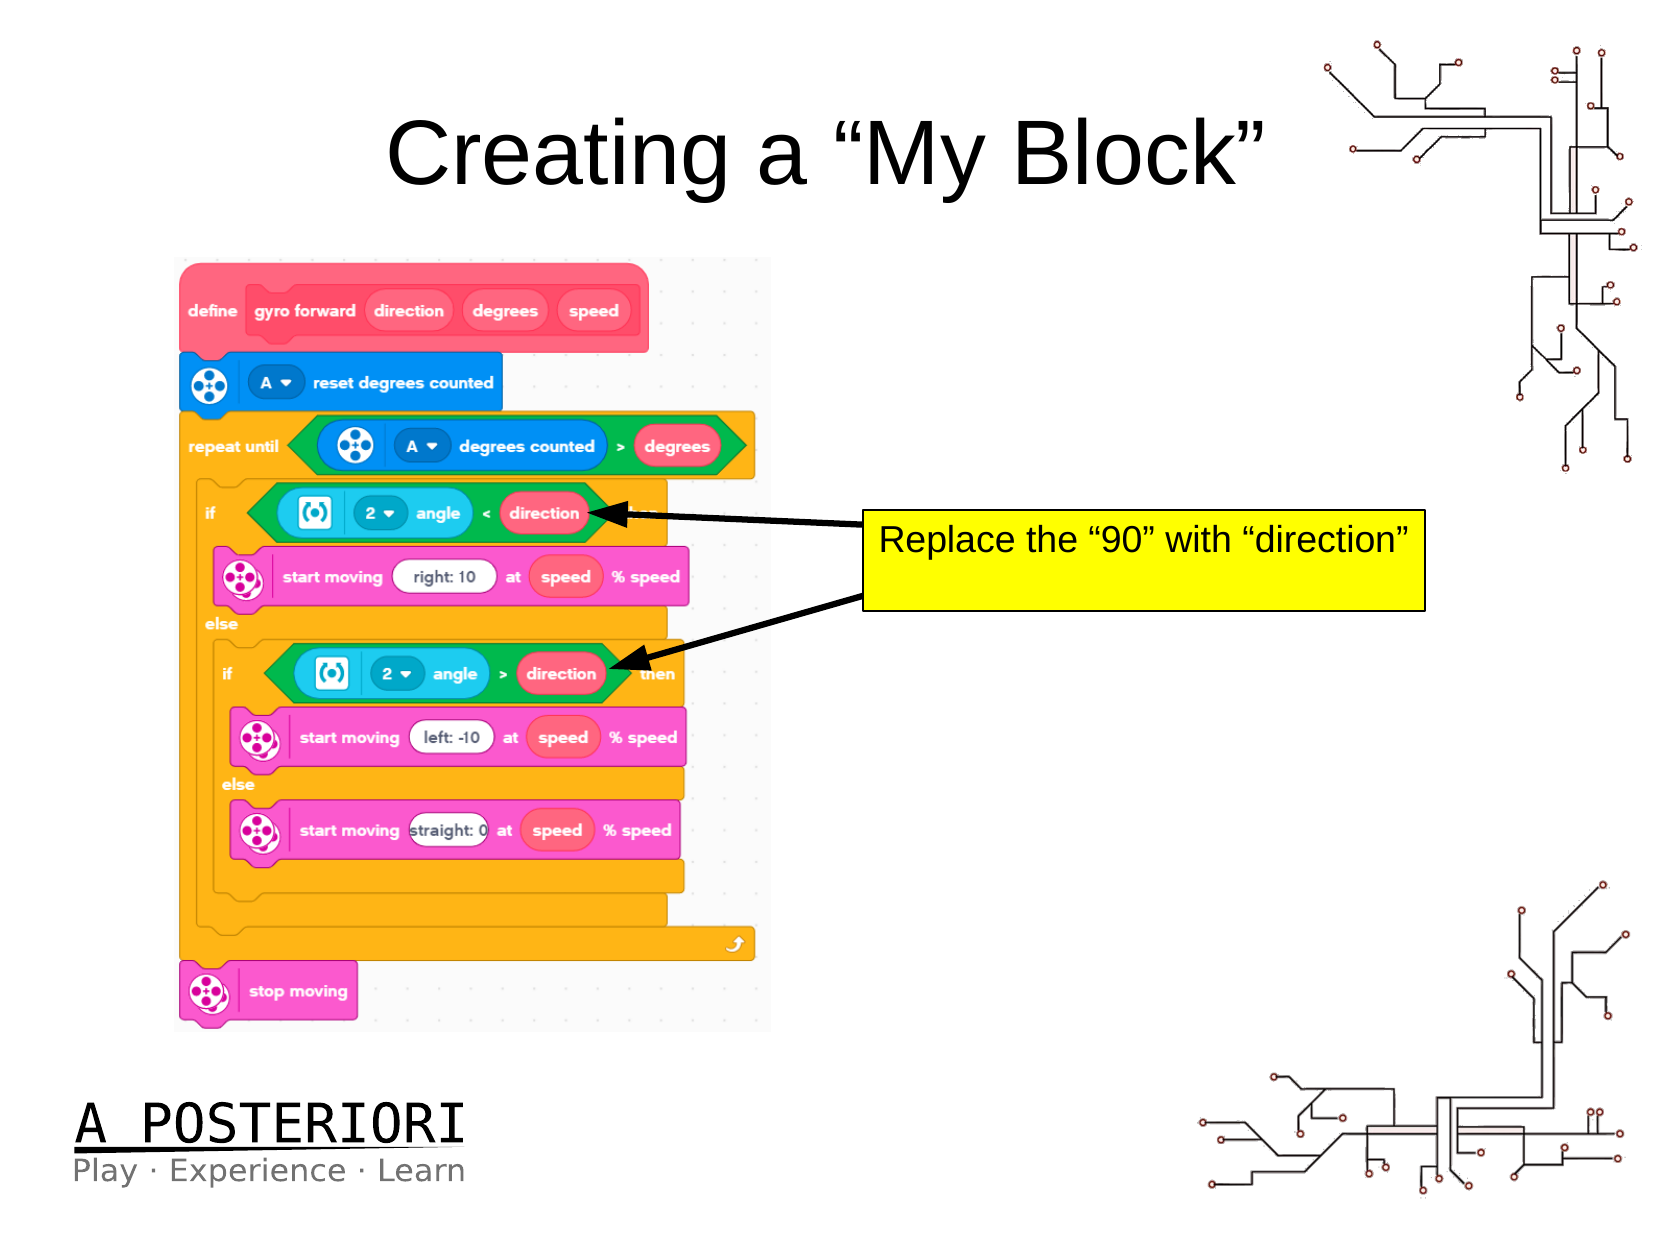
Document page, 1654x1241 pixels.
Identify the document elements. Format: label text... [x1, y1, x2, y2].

picture [1177, 863, 1635, 1200]
picture [1305, 35, 1643, 495]
title Creating a “My Block” [82, 49, 1571, 257]
picture [174, 257, 771, 1032]
text_box Replace the “90” with “direction” [862, 510, 1426, 611]
